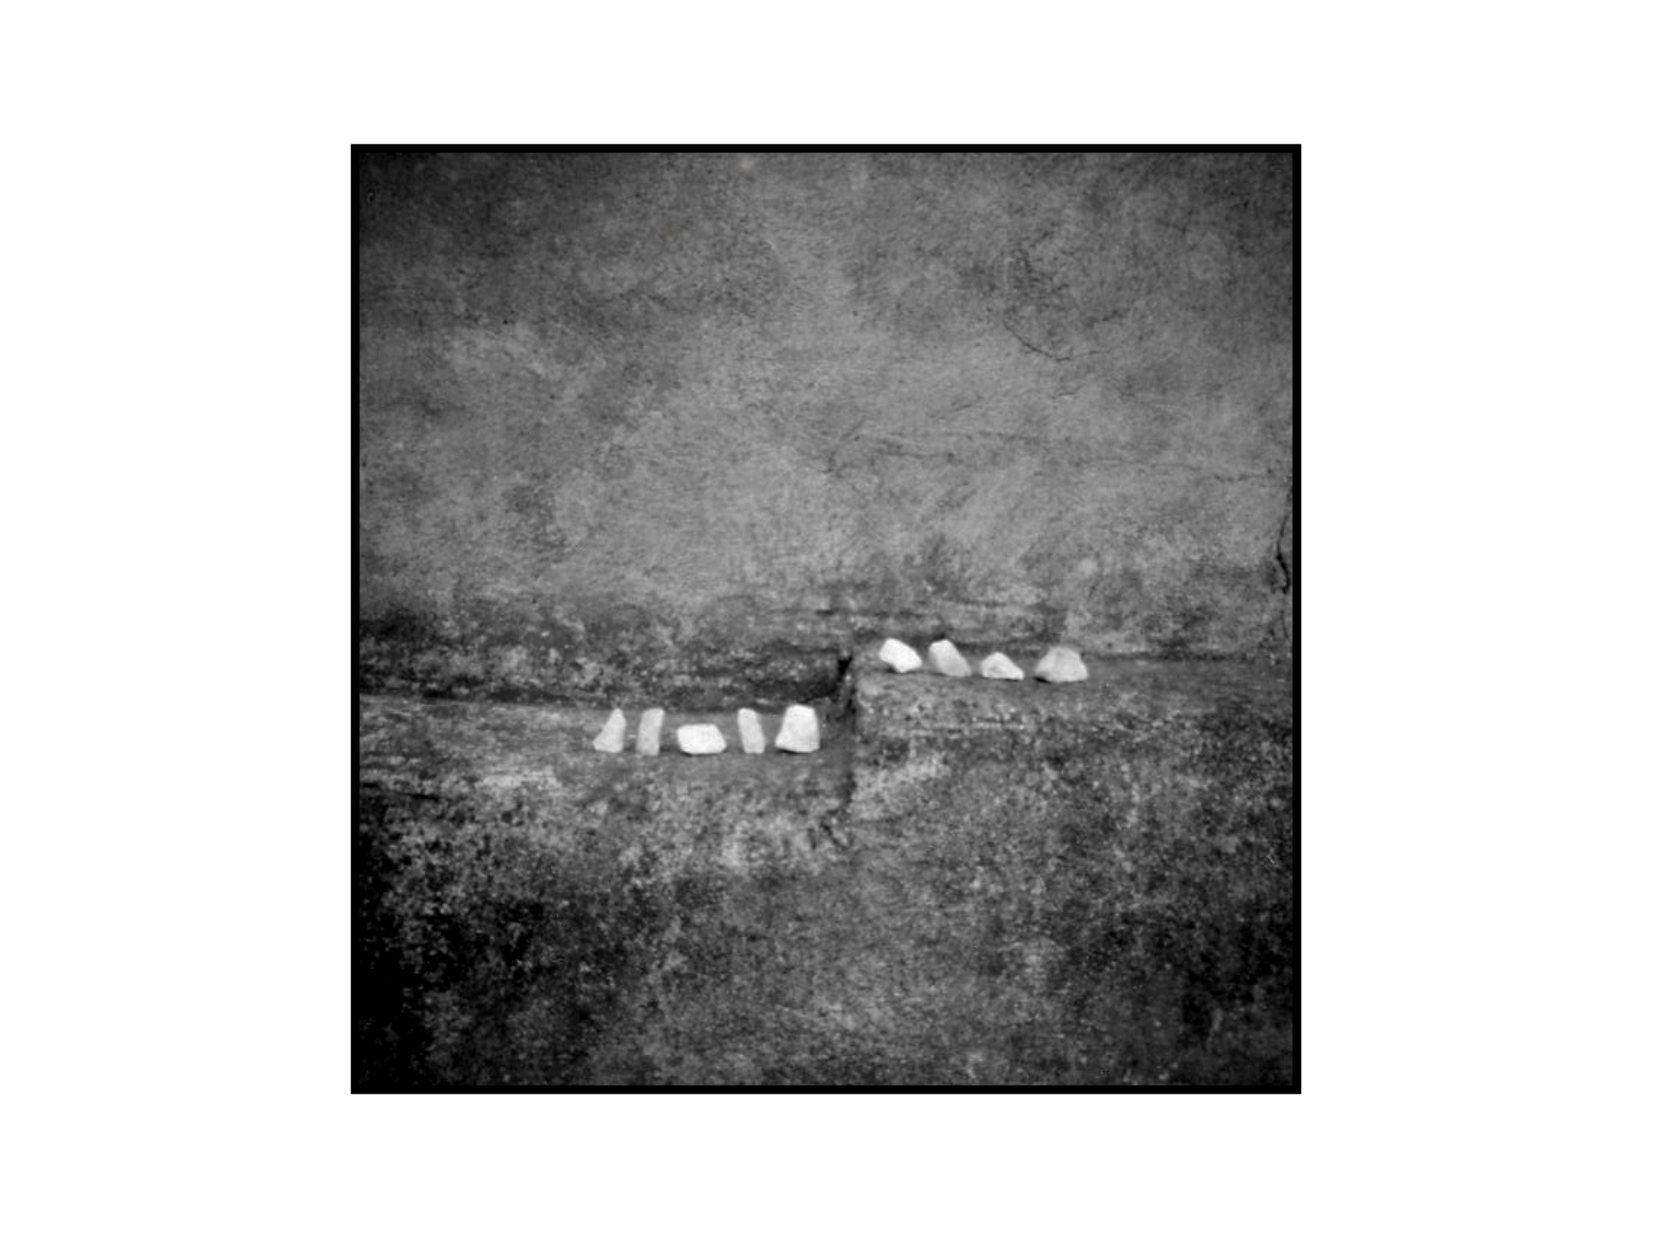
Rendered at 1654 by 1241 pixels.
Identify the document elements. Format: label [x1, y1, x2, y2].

picture [206, 0, 1448, 1241]
